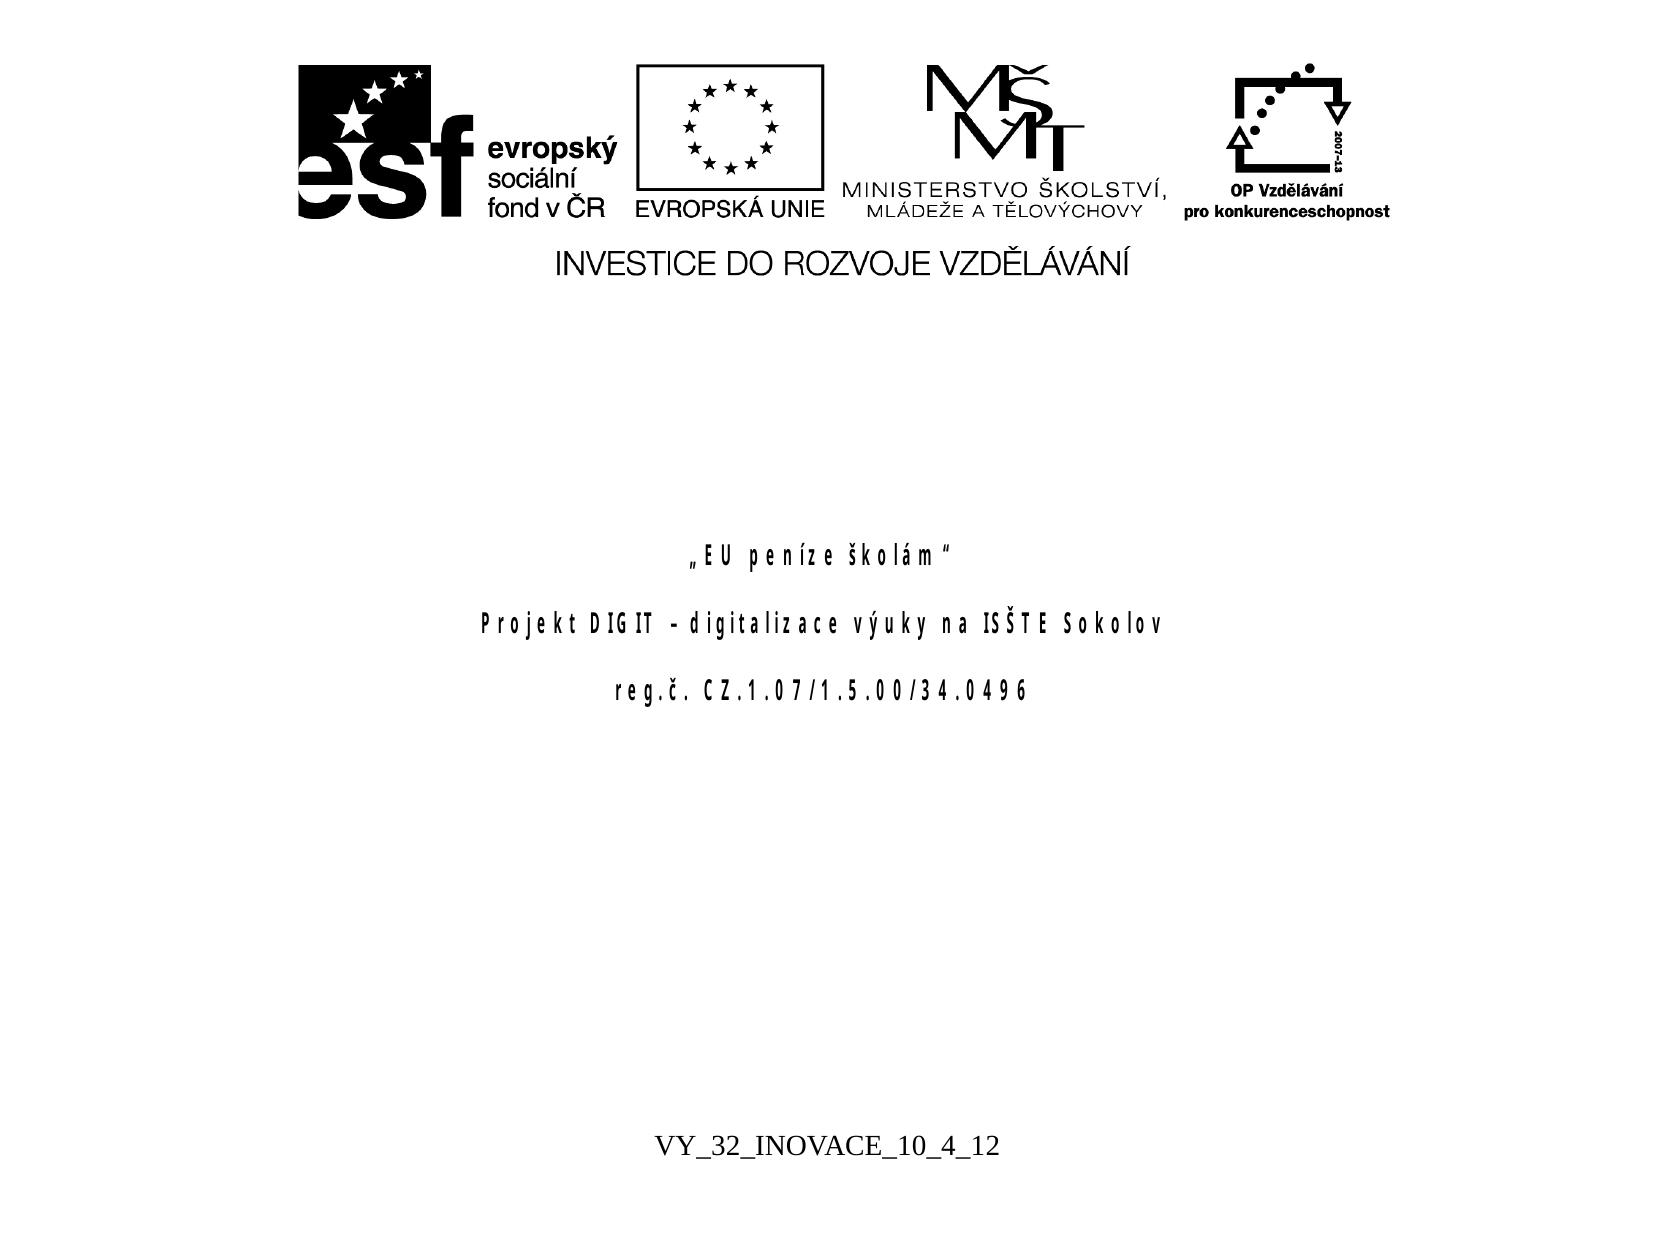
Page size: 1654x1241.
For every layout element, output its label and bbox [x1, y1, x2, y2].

picture [265, 43, 1423, 296]
picture [354, 539, 1300, 709]
